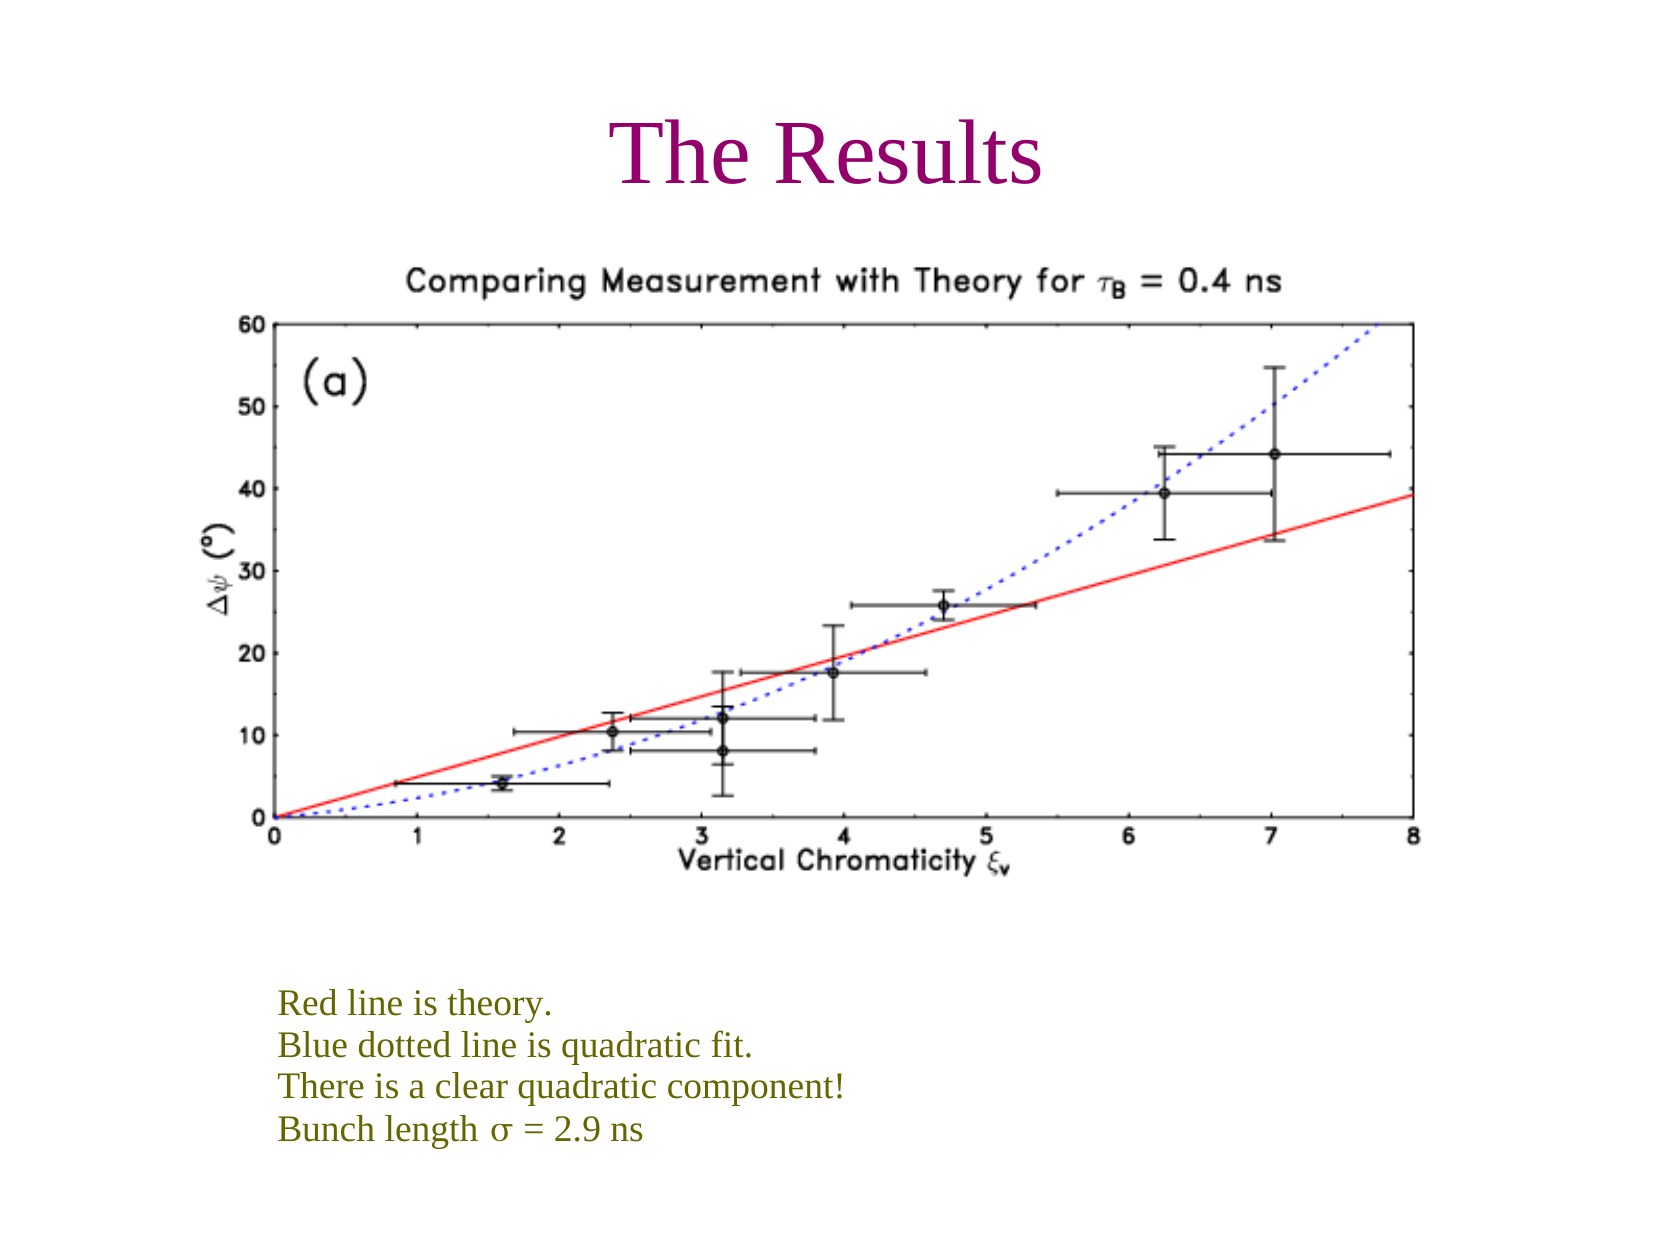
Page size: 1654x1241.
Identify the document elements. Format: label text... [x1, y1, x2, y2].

title The Results [82, 56, 1571, 250]
text_box Red line is theory. Blue dotted line is quadratic fit. There is a clear quadratic component! Bunch length  = 2.9 ns [262, 975, 1126, 1173]
picture [154, 245, 1463, 901]
